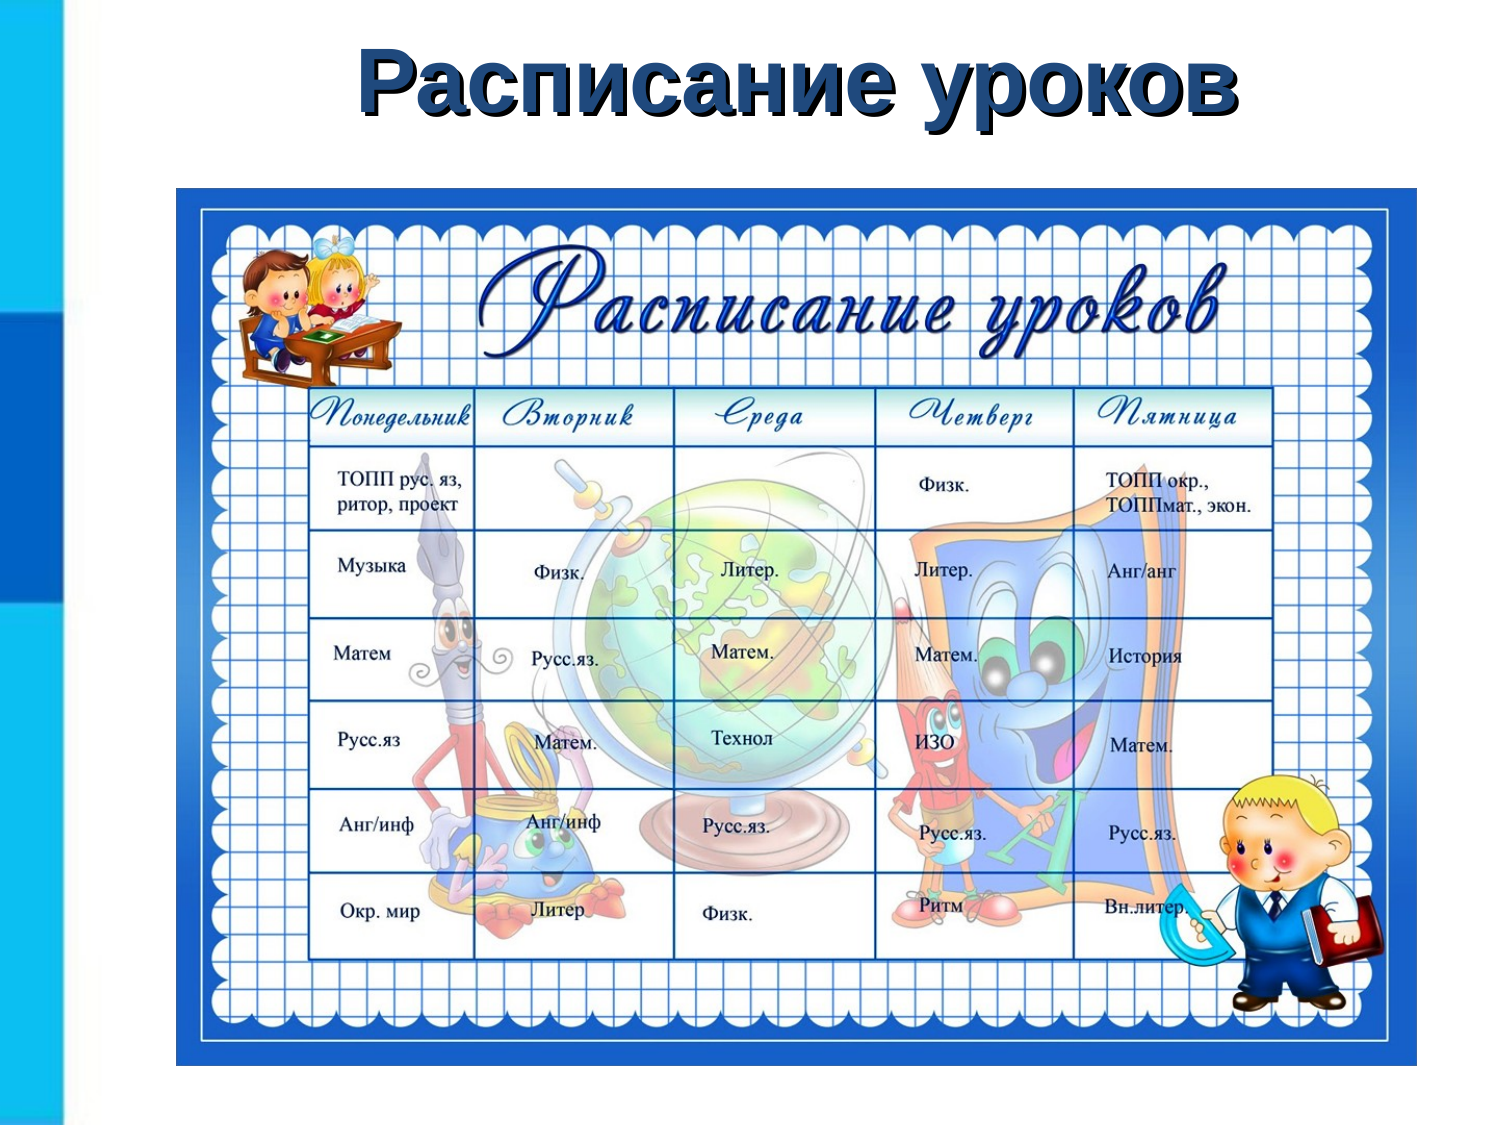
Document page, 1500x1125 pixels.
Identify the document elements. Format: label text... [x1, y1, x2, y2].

title Расписание уроков [171, 23, 1425, 128]
picture [0, 0, 1500, 1125]
